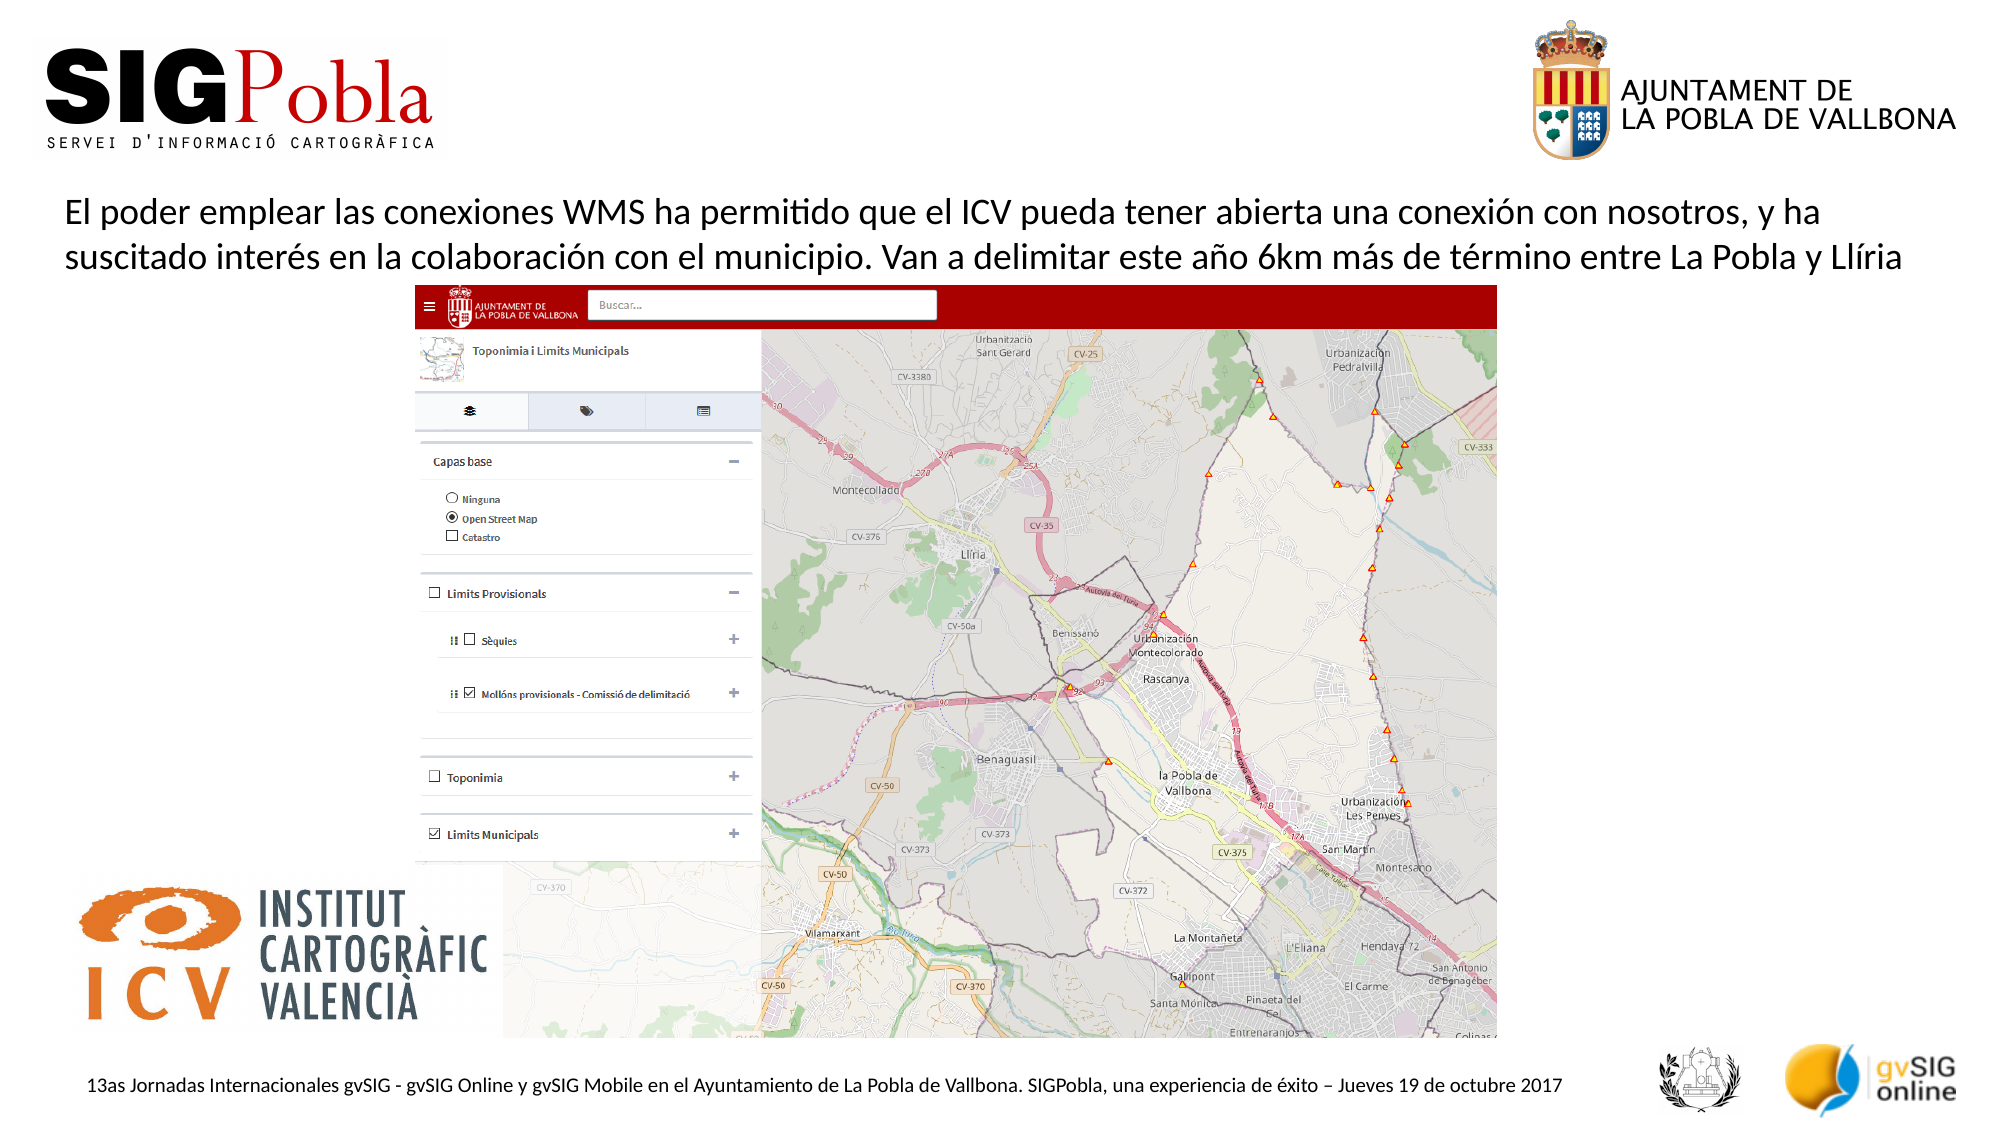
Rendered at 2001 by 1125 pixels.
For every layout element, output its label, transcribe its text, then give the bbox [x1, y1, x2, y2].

picture [1656, 1044, 1745, 1117]
text_box 13as Jornadas Internacionales gvSIG - gvSIG Online y gvSIG Mobile en el Ayuntamiento de La Pobla de Vallbona. SIGPobla, una experiencia de éxito – Jueves 19 de octubre 2017 [71, 1063, 1593, 1105]
picture [1533, 20, 1956, 161]
text_box El poder emplear las conexiones WMS ha permitido que el ICV pueda tener abierta una conexión con nosotros, y ha suscitado interés en la colaboración con el municipio. Van a delimitar este año 6km más de término entre La Pobla y Llíria [49, 179, 1944, 286]
picture [1785, 1044, 1956, 1118]
picture [71, 285, 1497, 1039]
picture [32, 35, 449, 161]
